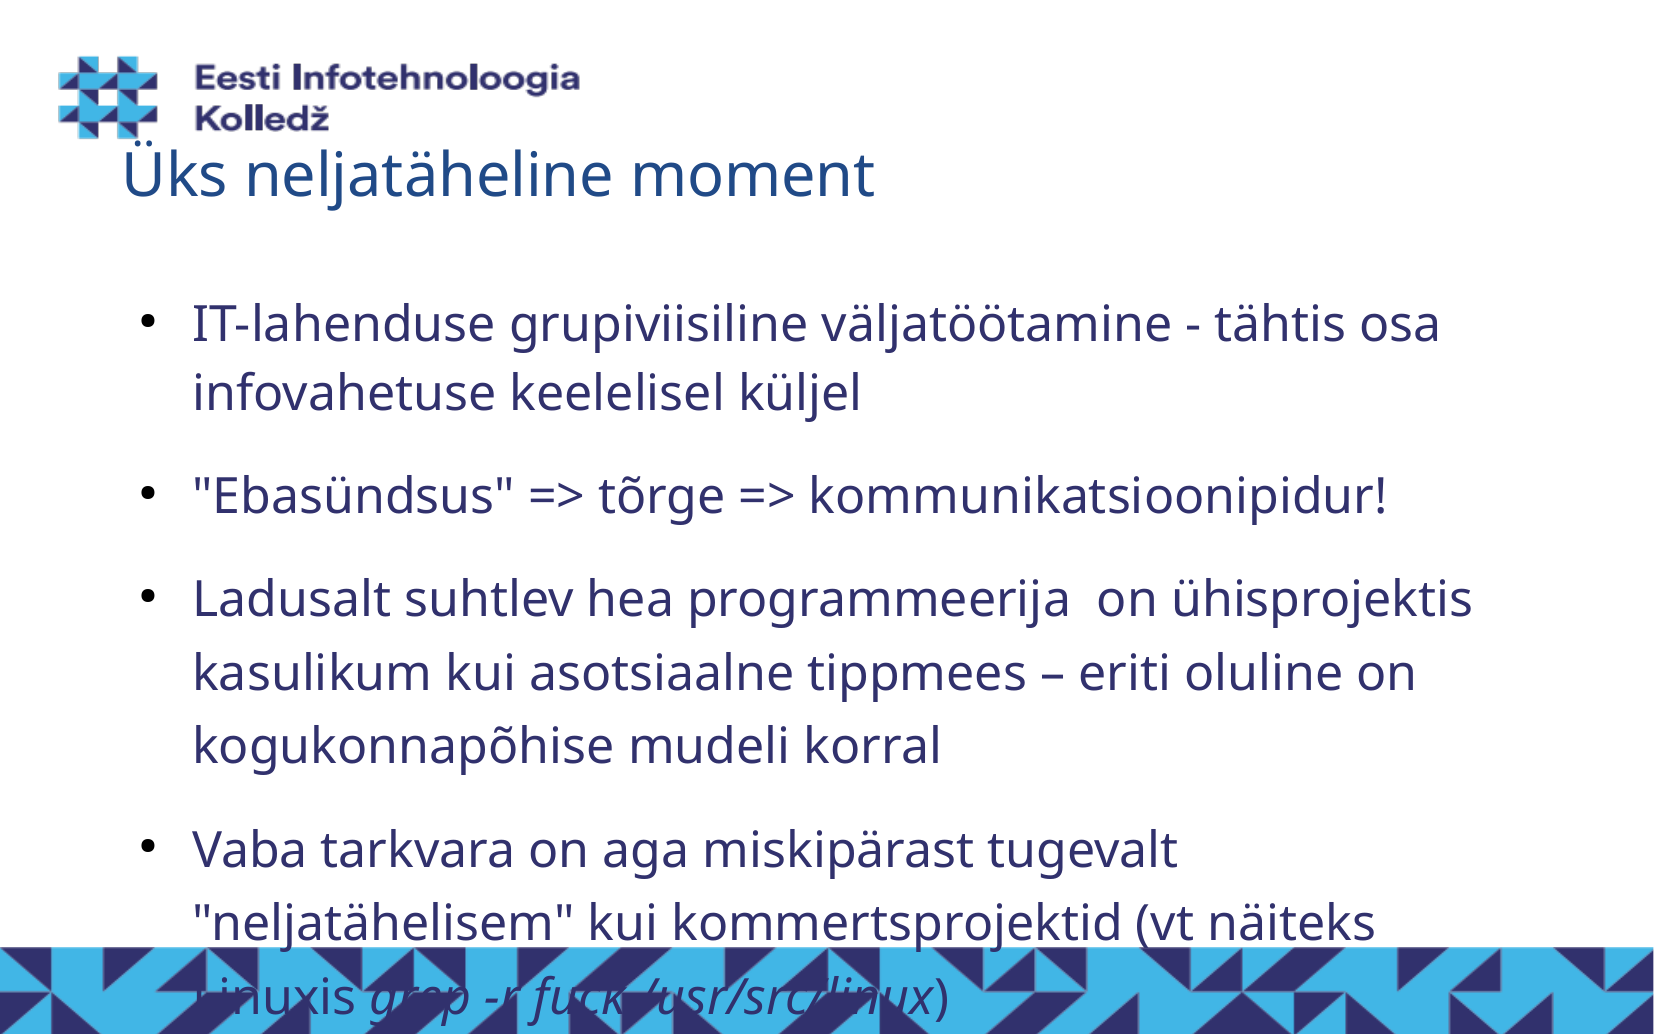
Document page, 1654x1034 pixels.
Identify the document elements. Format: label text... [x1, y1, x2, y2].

title Üks neljatäheline moment [121, 85, 1534, 259]
list IT-lahenduse grupiviisiline väljatöötamine - tähtis osa infovahetuse keelelisel küljel "Ebasündsus" => tõrge => kommunikatsioonipidur! Ladusalt suhtlev hea programmeerija on ühisprojektis kasulikum kui asotsiaalne tippmees – eriti oluline on kogukonnapõhise mudeli korral Vaba tarkvara on aga miskipärast tugevalt "neljatähelisem" kui kommertsprojektid (vt näiteks Linuxis grep -r fuck /usr/src/linux) [121, 287, 1534, 1034]
